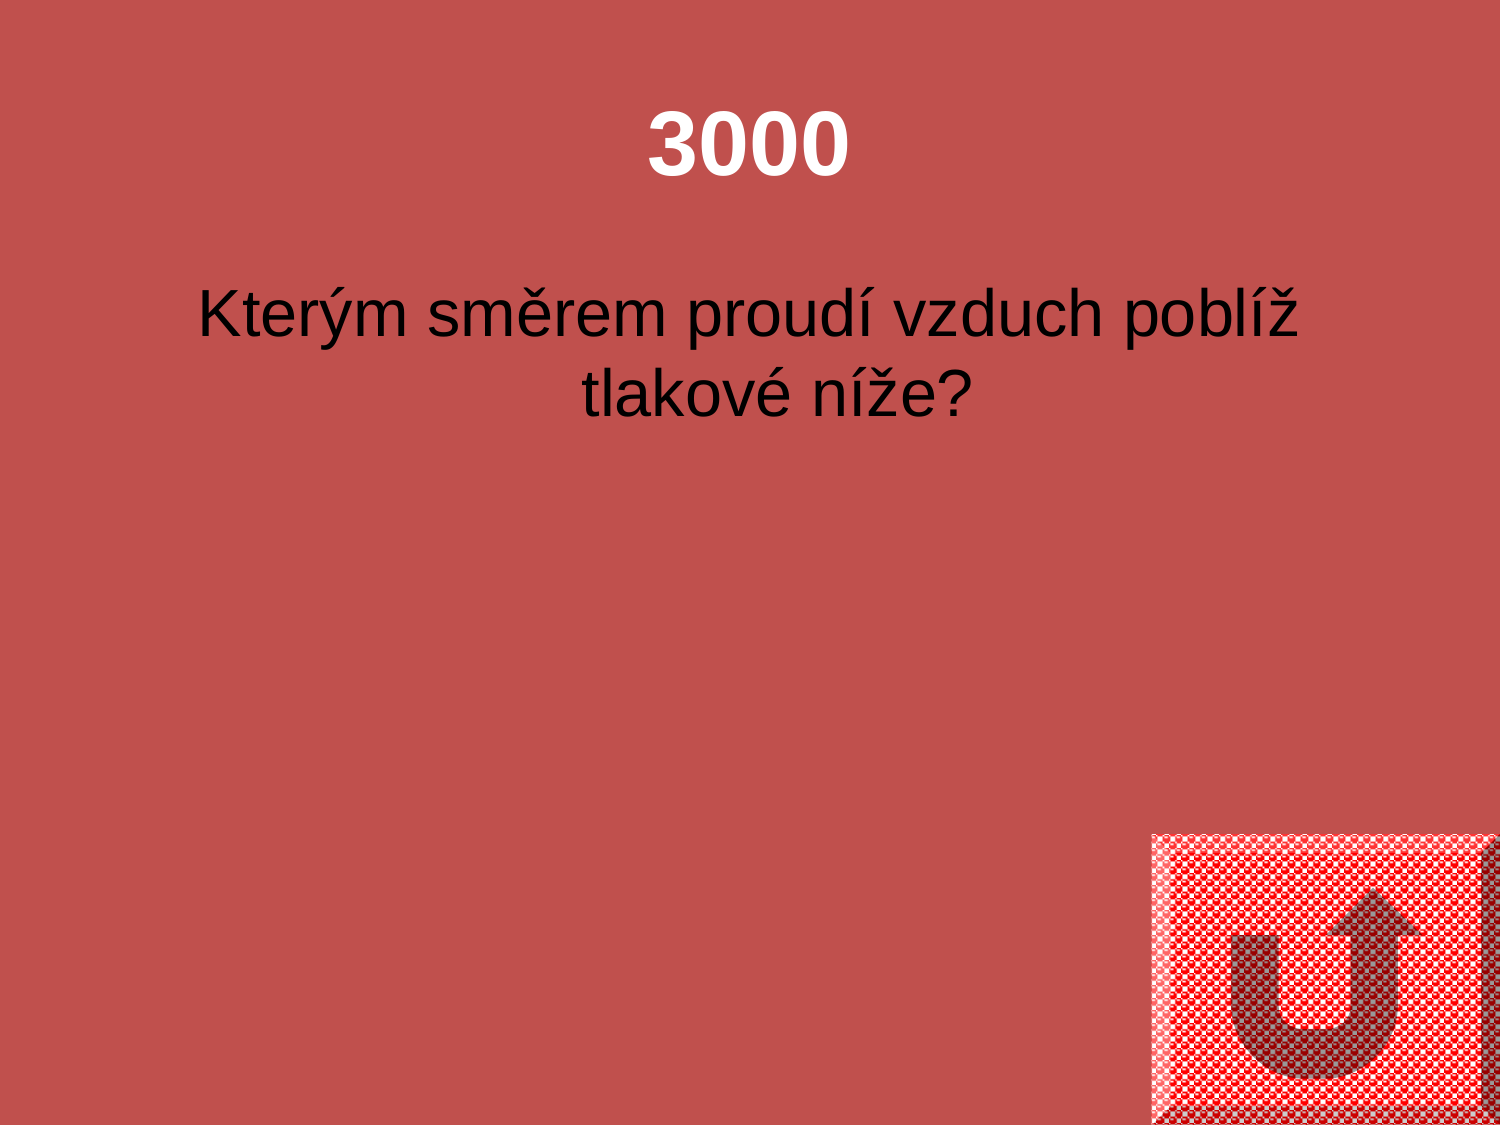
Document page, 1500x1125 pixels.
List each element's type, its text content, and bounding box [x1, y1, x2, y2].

title 3000 [75, 45, 1426, 233]
list Kterým směrem proudí vzduch poblíž tlakové níže? [75, 262, 1426, 1006]
text_box [1153, 834, 1500, 1125]
